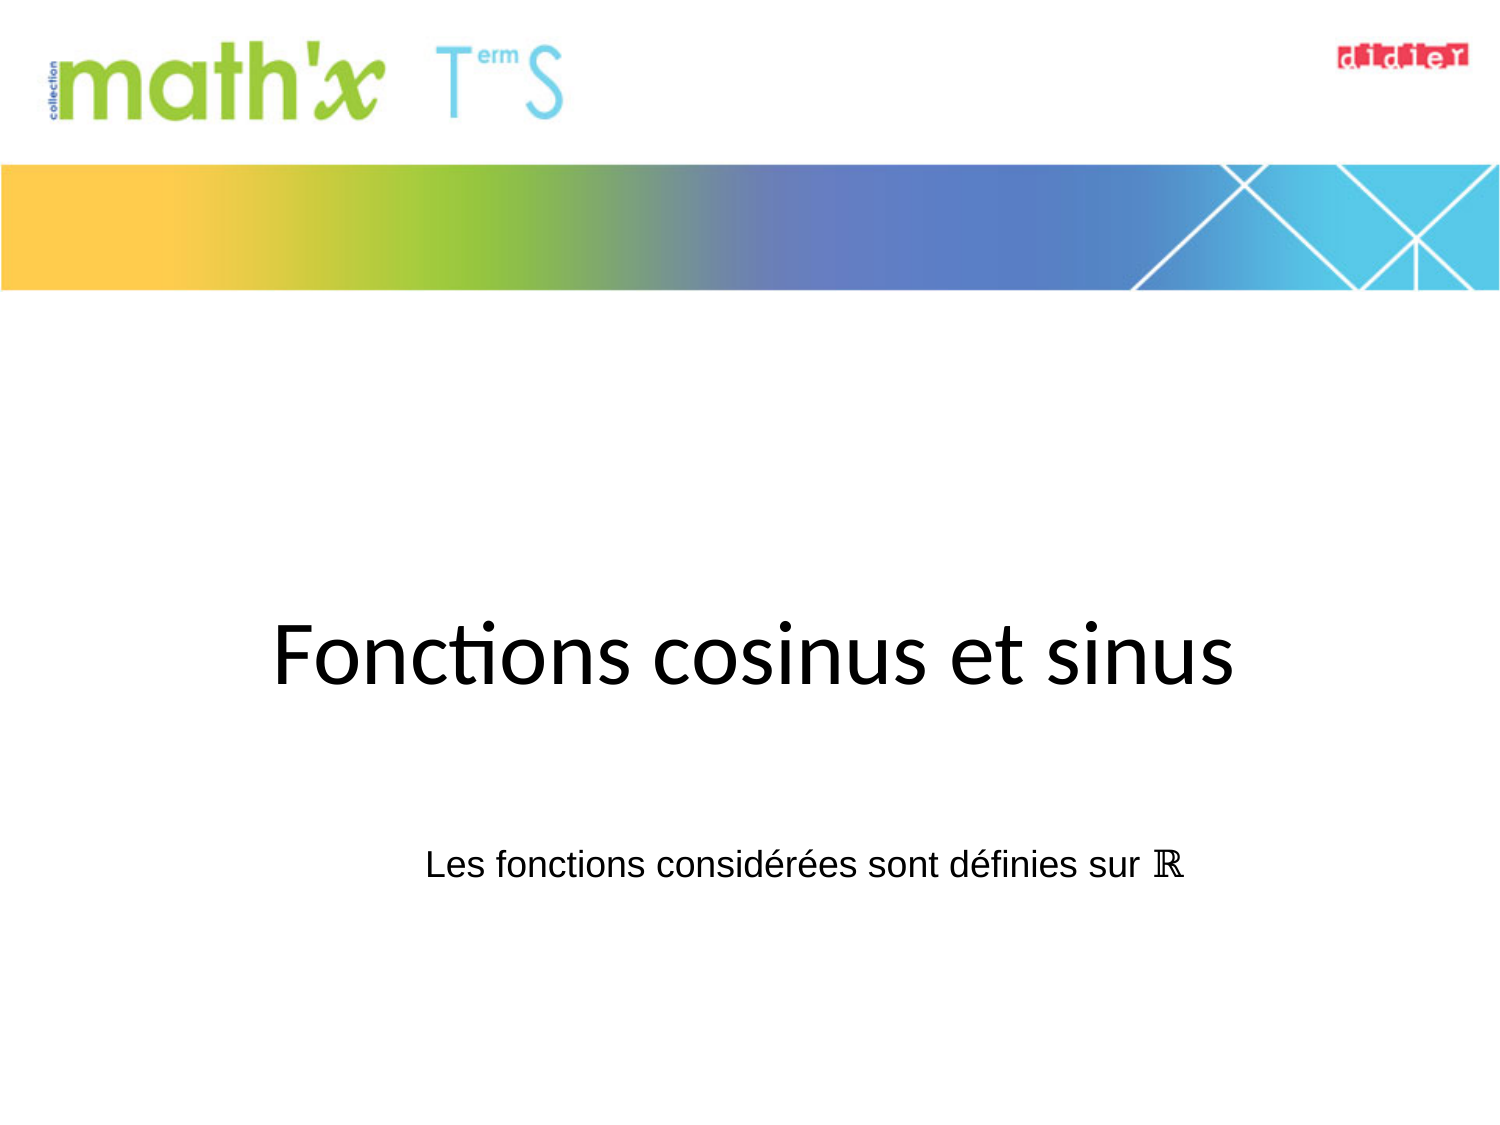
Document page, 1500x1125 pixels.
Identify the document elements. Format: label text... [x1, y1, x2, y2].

title Fonctions cosinus et sinus [117, 527, 1393, 769]
text_box Les fonctions considérées sont définies sur ℝ [410, 832, 1219, 893]
picture [0, 0, 1500, 292]
